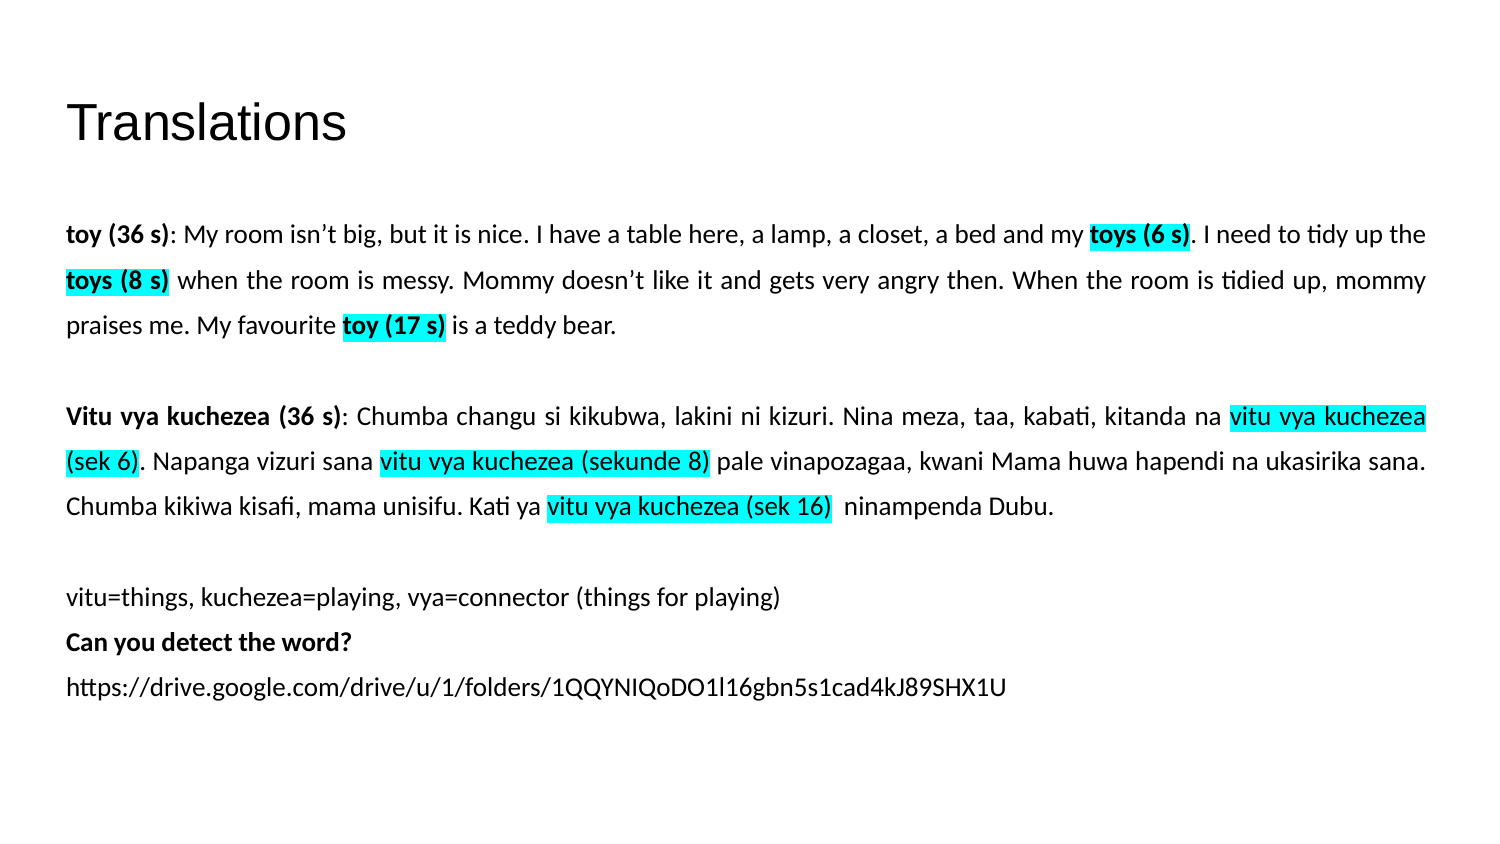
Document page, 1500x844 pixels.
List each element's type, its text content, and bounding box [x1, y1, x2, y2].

list toy (36 s): My room isn’t big, but it is nice. I have a table here, a lamp, a closet, a bed and my toys (6 s). I need to tidy up the toys (8 s) when the room is messy. Mommy doesn’t like it and gets very angry then. When the room is tidied up, mommy praises me. My favourite toy (17 s) is a teddy bear. Vitu vya kuchezea (36 s): Chumba changu si kikubwa, lakini ni kizuri. Nina meza, taa, kabati, kitanda na vitu vya kuchezea (sek 6). Napanga vizuri sana vitu vya kuchezea (sekunde 8) pale vinapozagaa, kwani Mama huwa hapendi na ukasirika sana. Chumba kikiwa kisafi, mama unisifu. Kati ya vitu vya kuchezea (sek 16) ninampenda Dubu. vitu=things, kuchezea=playing, vya=connector (things for playing) Can you detect the word? https://drive.google.com/drive/u/1/folders/1QQYNIQoDO1l16gbn5s1cad4kJ89SHX1U [51, 189, 1449, 750]
title Translations [51, 72, 1449, 167]
